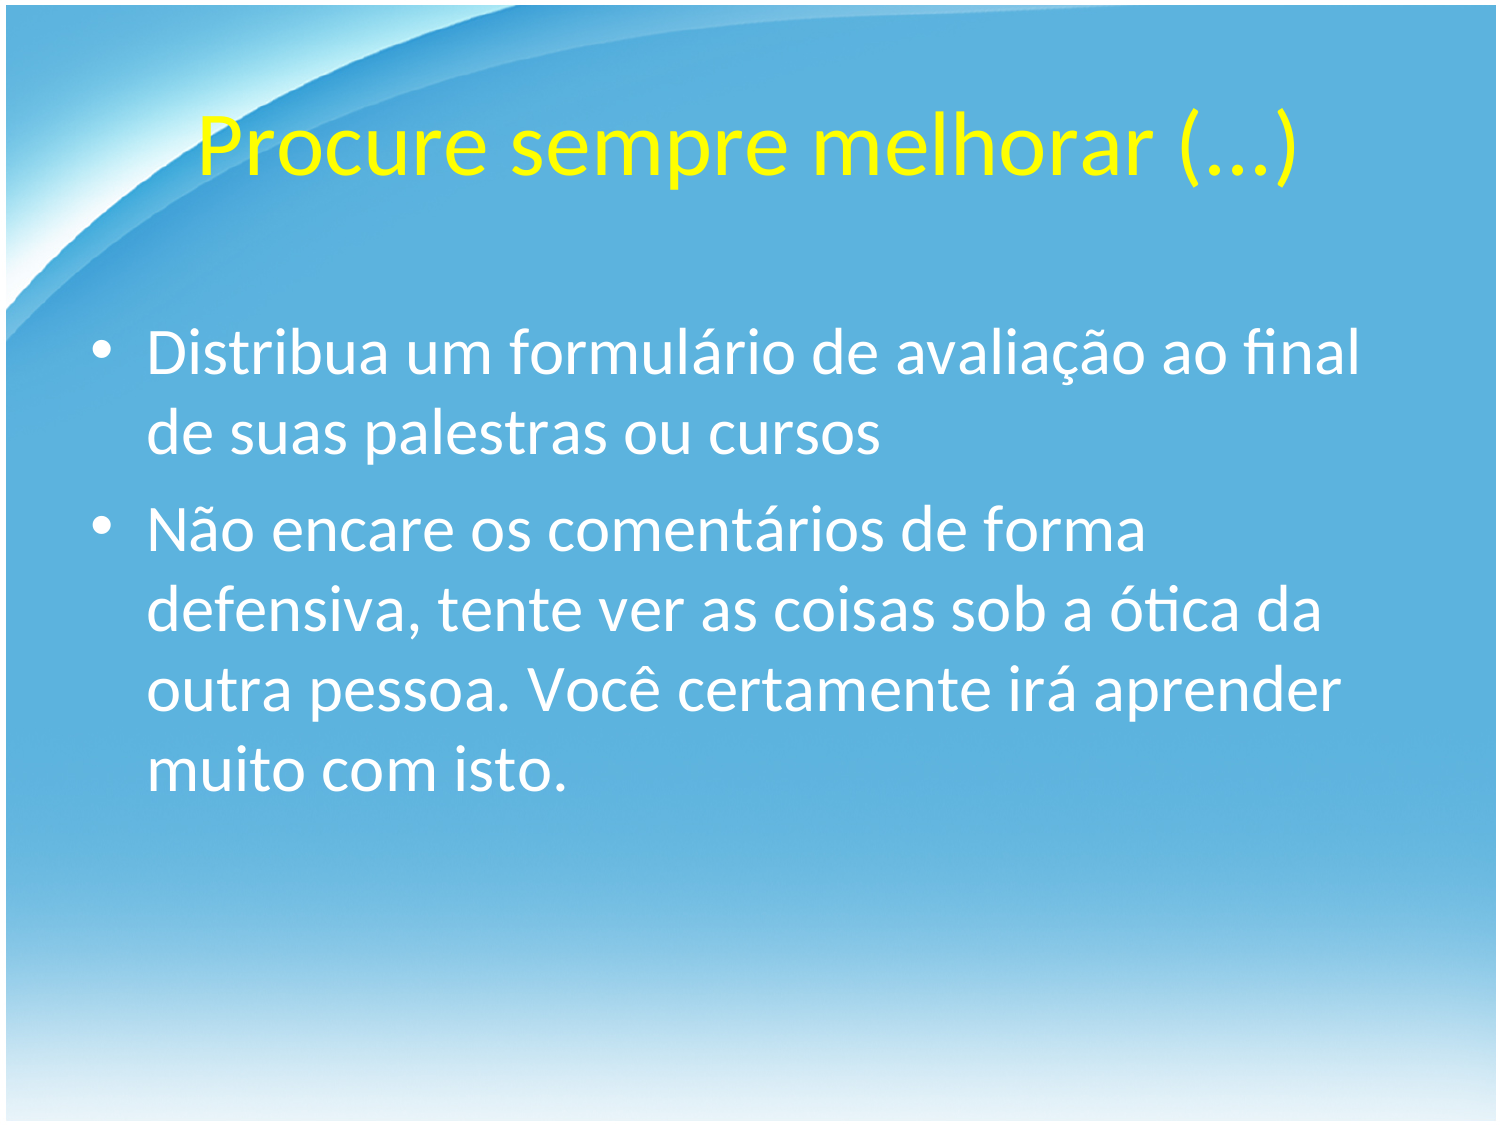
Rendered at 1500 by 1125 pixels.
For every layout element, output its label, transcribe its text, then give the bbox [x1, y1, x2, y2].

title Procure sempre melhorar (...) [75, 21, 1425, 257]
picture [0, 0, 1500, 1125]
text_box Distribua um formulário de avaliação ao final de suas palestras ou cursos Não encare os comentários de forma defensiva, tente ver as coisas sob a ótica da outra pessoa. Você certamente irá aprender muito com isto. [75, 300, 1426, 1043]
title [799, 153, 1500, 390]
